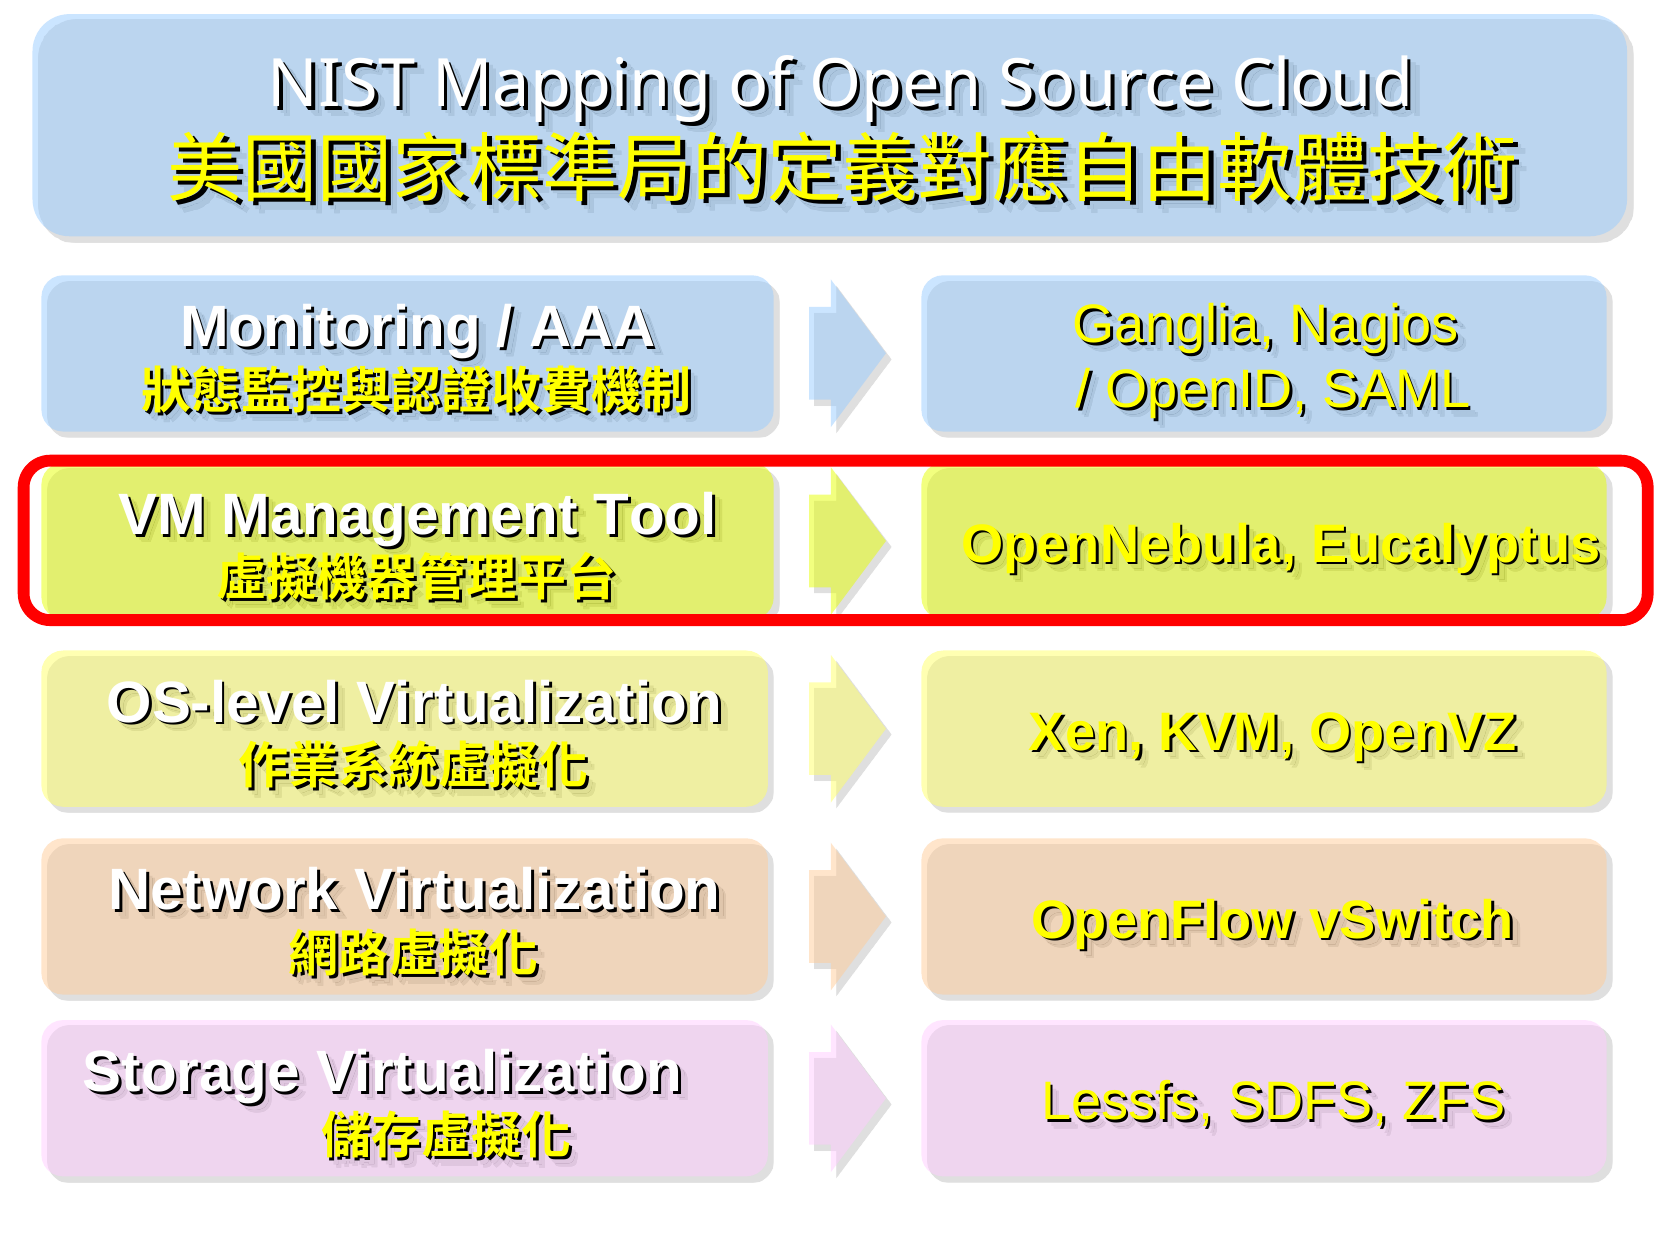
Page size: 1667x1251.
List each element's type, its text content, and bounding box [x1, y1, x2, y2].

text_box [809, 279, 886, 428]
text_box Lessfs, SDFS, ZFS [921, 1020, 1607, 1177]
text_box OS-level Virtualization 作業系統虛擬化 [41, 650, 768, 807]
text_box Monitoring / AAA 狀態監控與認證收費機制 [41, 275, 774, 432]
text_box [809, 467, 886, 614]
text_box Storage Virtualization 儲存虛擬化 [41, 1020, 768, 1177]
text_box Ganglia, Nagios / OpenID, SAML [921, 275, 1607, 432]
text_box [809, 842, 886, 991]
text_box OpenFlow vSwitch [921, 838, 1607, 995]
text_box Network Virtualization 網路虛擬化 [41, 838, 768, 995]
text_box [809, 1024, 886, 1173]
text_box OpenNebula, Eucalyptus [921, 467, 1607, 614]
text_box VM Management Tool 虛擬機器管理平台 [41, 467, 774, 614]
text_box Xen, KVM, OpenVZ [921, 650, 1607, 807]
text_box [809, 654, 886, 803]
text_box NIST Mapping of Open Source Cloud 美國國家標準局的定義對應自由軟體技術 [32, 14, 1628, 237]
